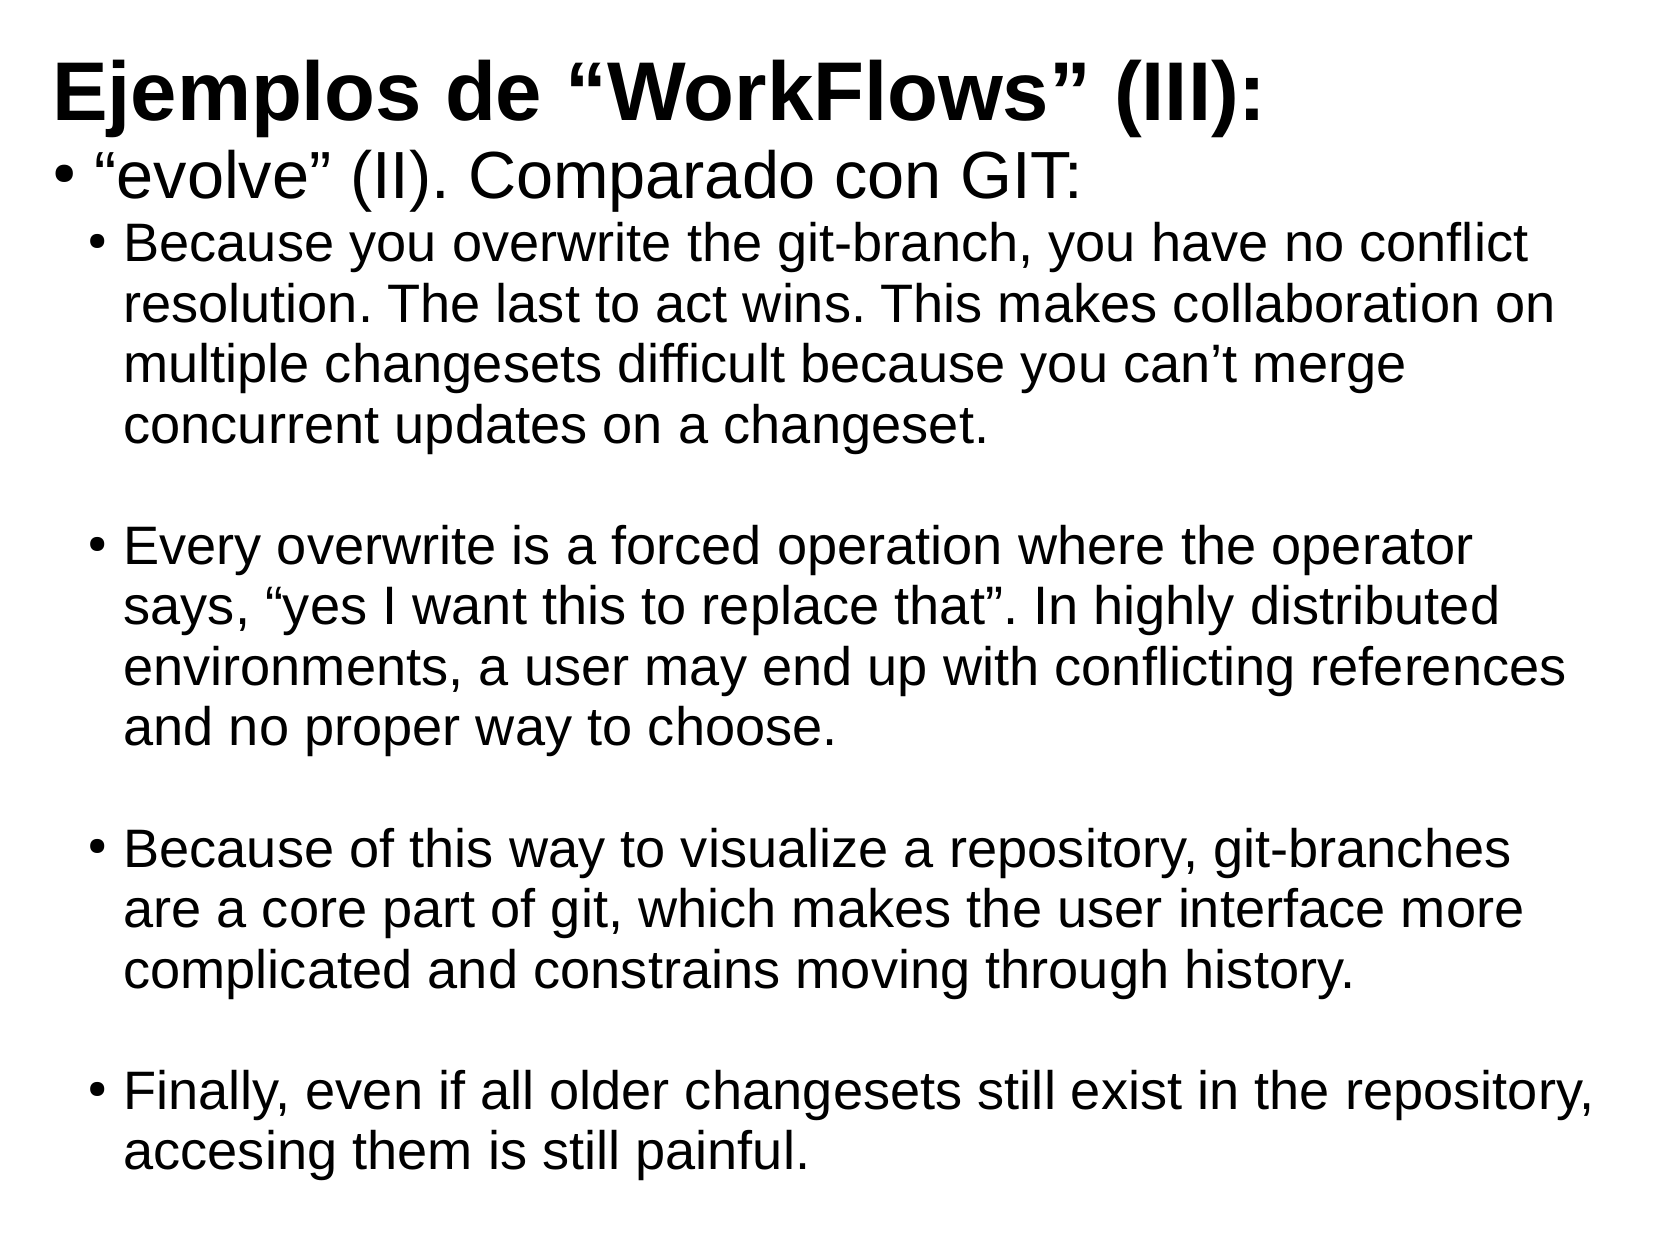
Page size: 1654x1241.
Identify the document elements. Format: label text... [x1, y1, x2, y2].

text_box Ejemplos de “WorkFlows” (III): “evolve” (II). Comparado con GIT: Because you overwrite the git-branch, you have no conflict resolution. The last to act wins. This makes collaboration on multiple changesets difficult because you can’t merge concurrent updates on a changeset. Every overwrite is a forced operation where the operator says, “yes I want this to replace that”. In highly distributed environments, a user may end up with conflicting references and no proper way to choose. Because of this way to visualize a repository, git-branches are a core part of git, which makes the user interface more complicated and constrains moving through history. Finally, even if all older changesets still exist in the repository, accesing them is still painful. [37, 37, 1613, 1189]
